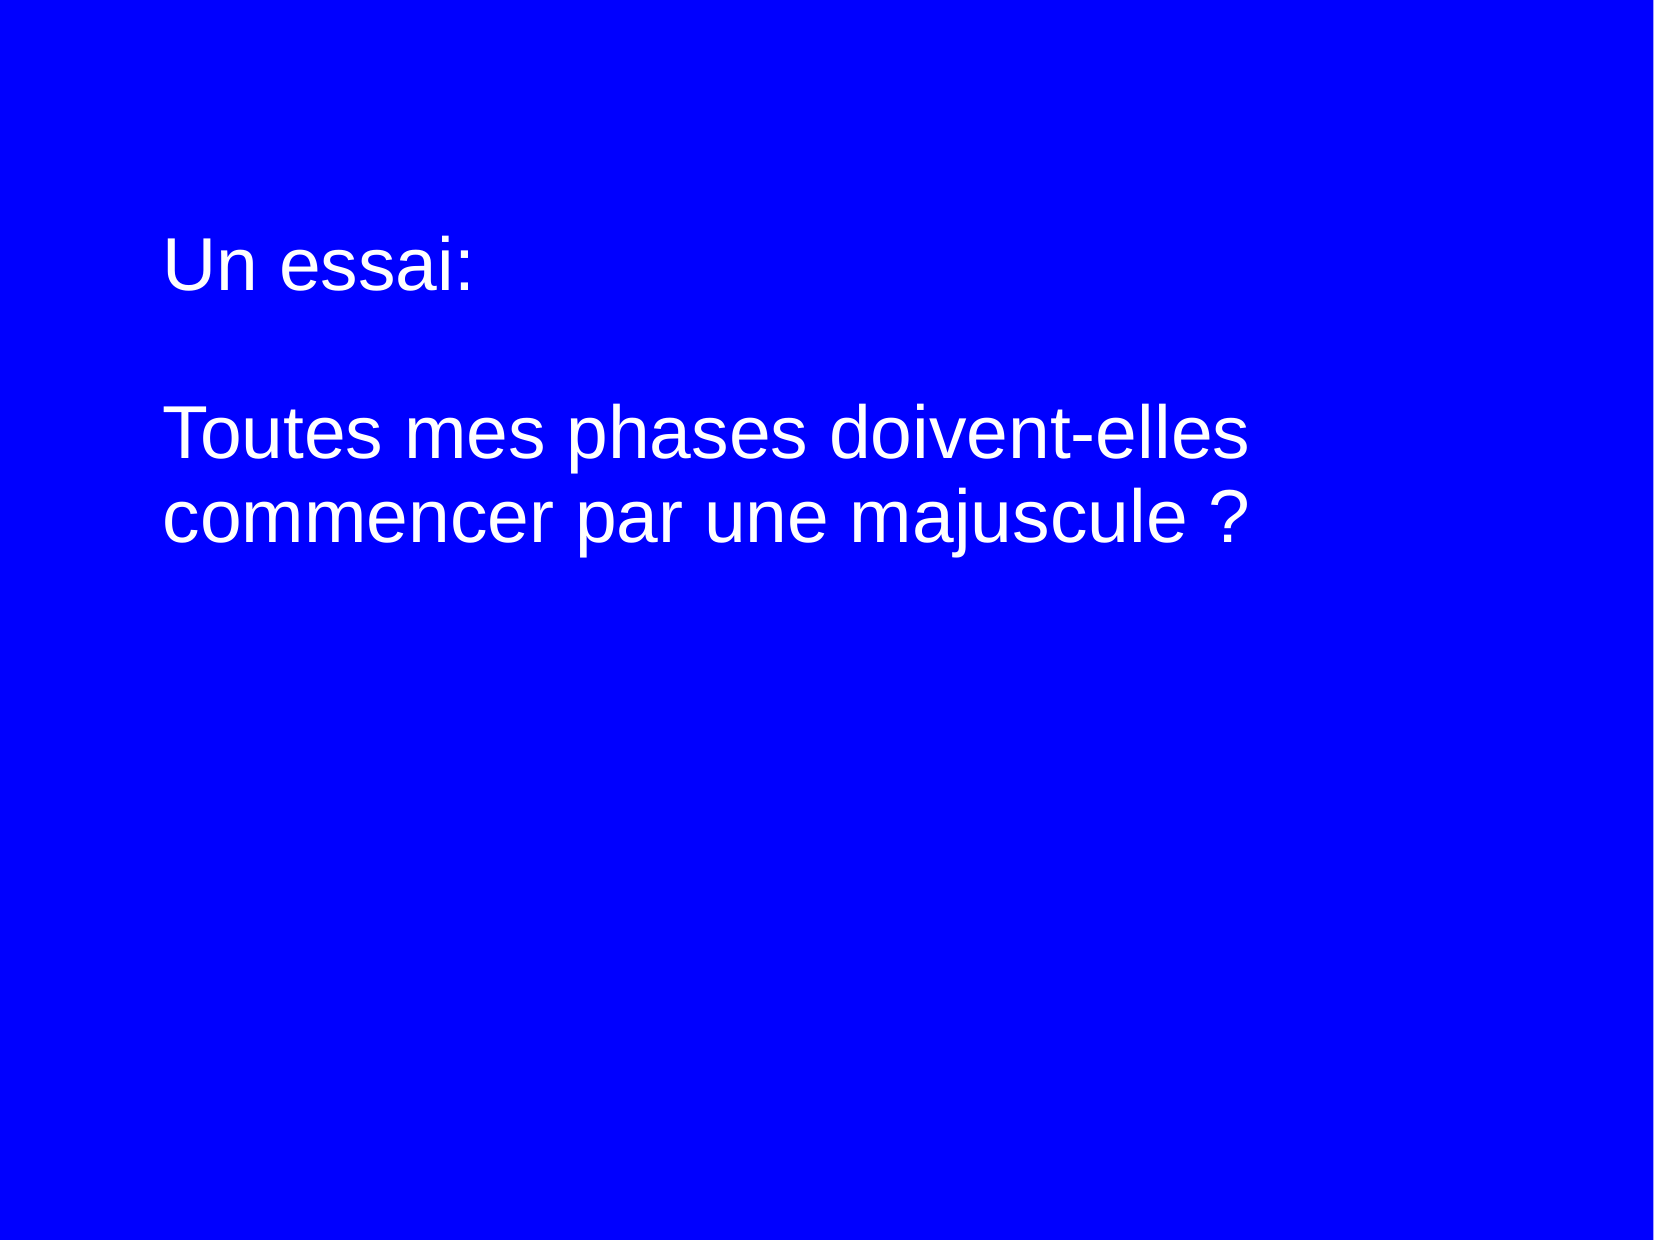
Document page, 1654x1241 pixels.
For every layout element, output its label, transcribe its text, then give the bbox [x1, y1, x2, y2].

text_box Un essai: Toutes mes phases doivent-elles commencer par une majuscule ? [147, 214, 1477, 566]
